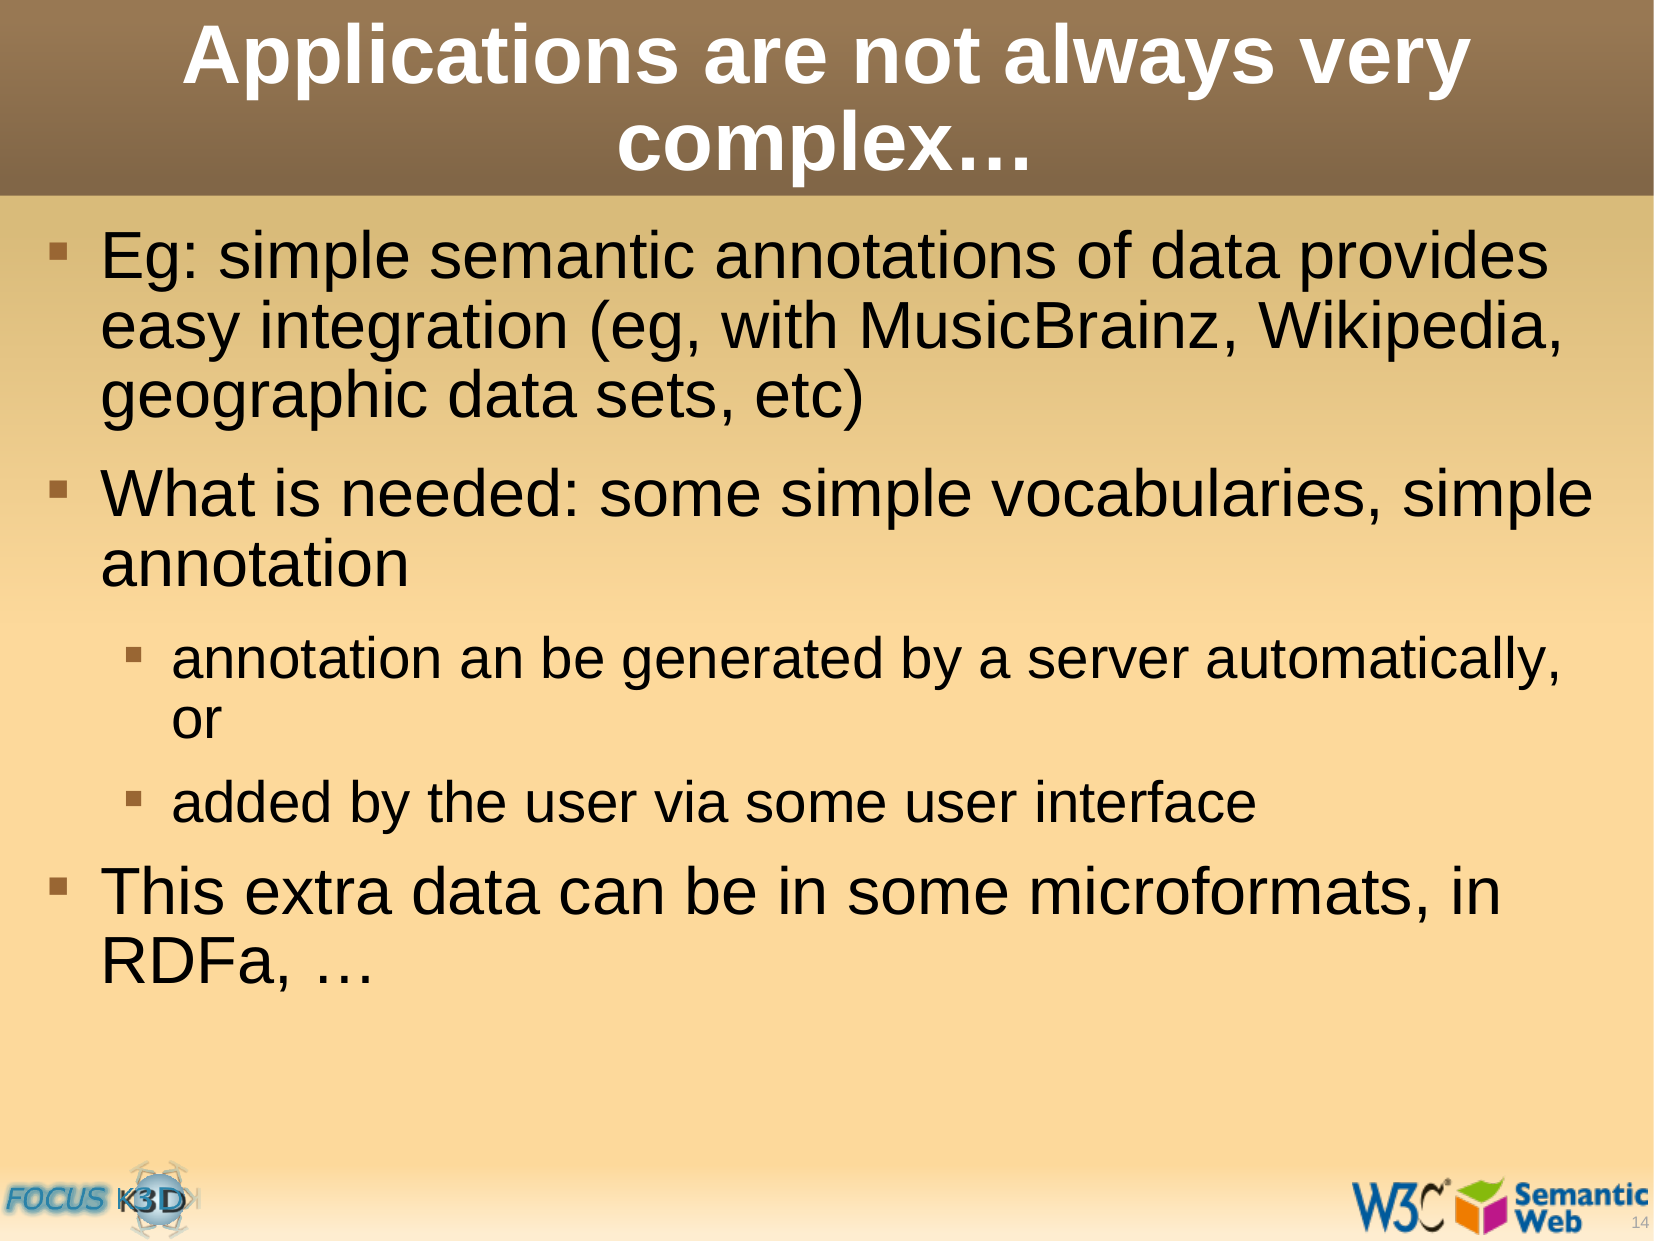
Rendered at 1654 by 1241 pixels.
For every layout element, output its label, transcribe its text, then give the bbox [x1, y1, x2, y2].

picture [0, 196, 1654, 1241]
title Applications are not always very complex… [0, 1, 1654, 196]
list Eg: simple semantic annotations of data provides easy integration (eg, with MusicBrainz, Wikipedia, geographic data sets, etc) What is needed: some simple vocabularies, simple annotation annotation an be generated by a server automatically, or added by the user via some user interface This extra data can be in some microformats, in RDFa, … [29, 218, 1624, 1134]
